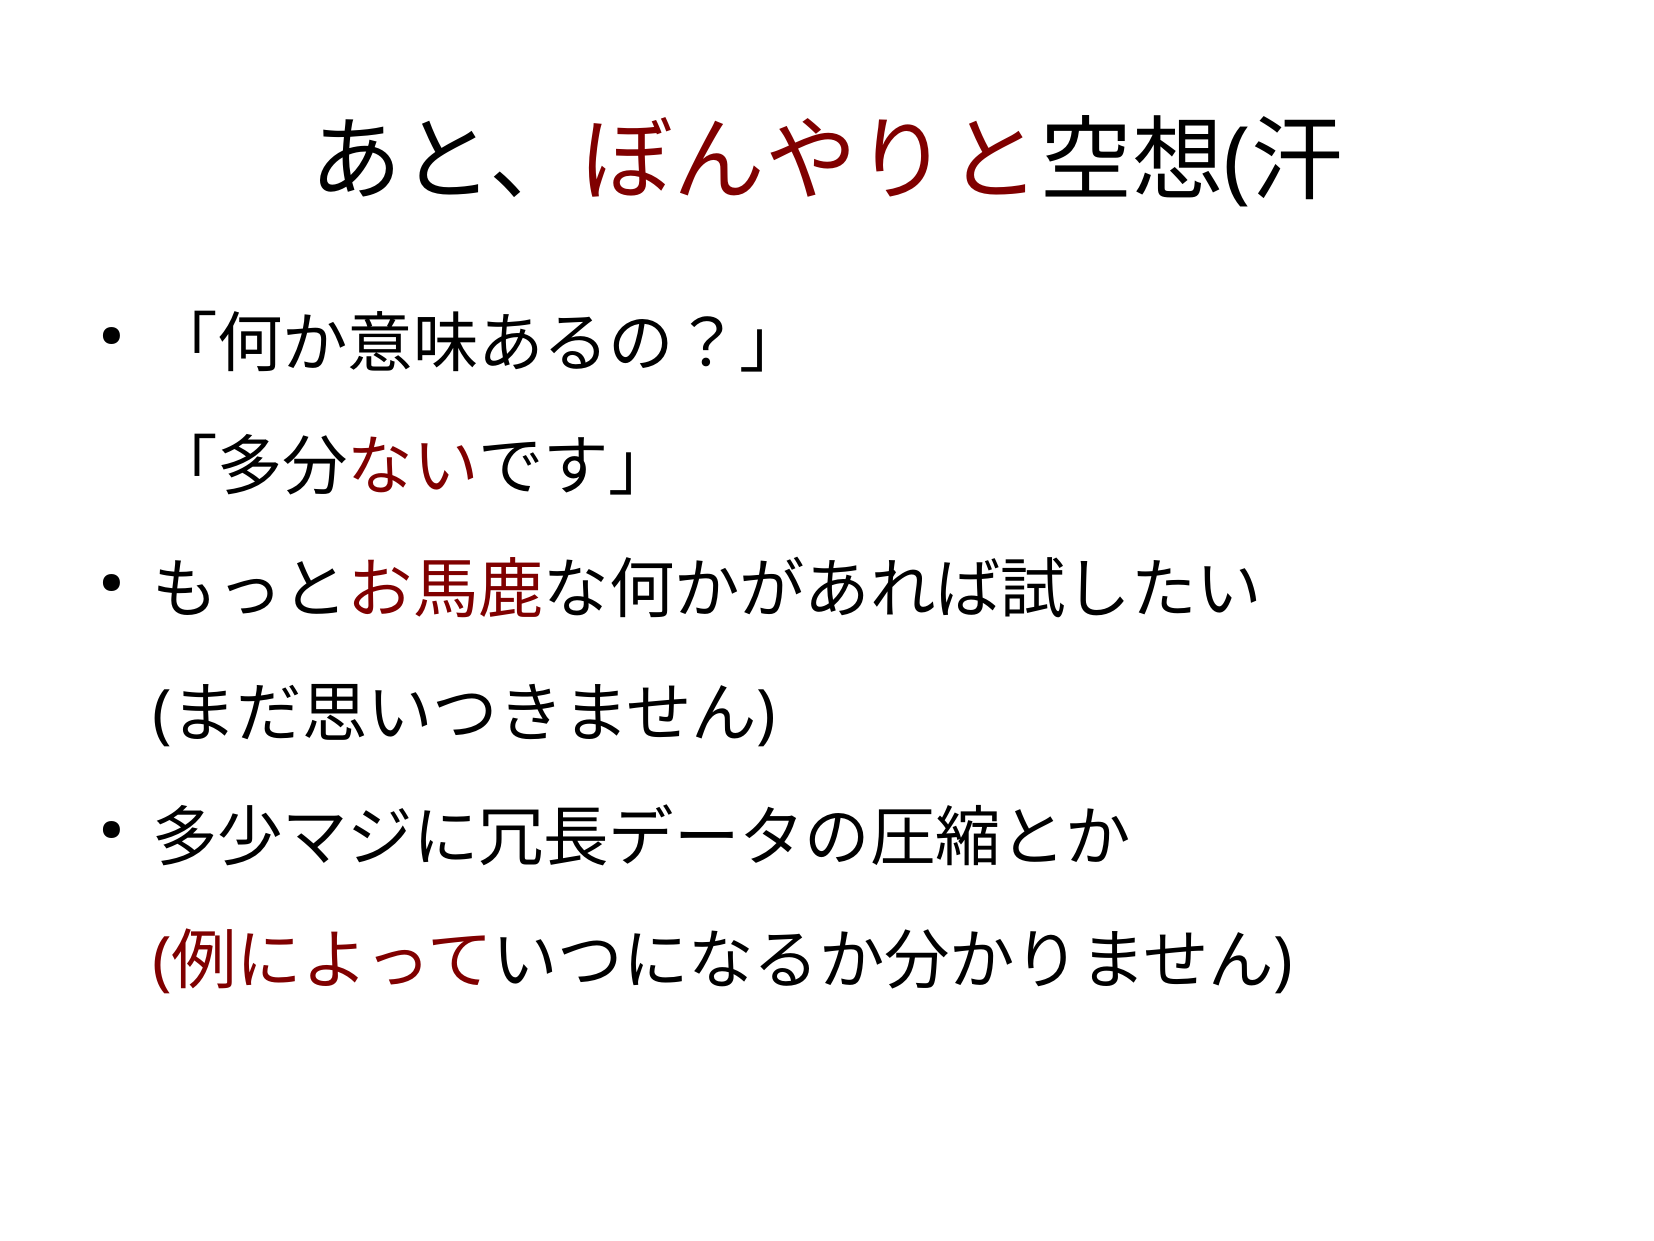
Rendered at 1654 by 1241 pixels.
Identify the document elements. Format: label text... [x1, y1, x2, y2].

title あと、ぼんやりと空想(汗 [82, 49, 1571, 257]
list 「何か意味あるの？」 「多分ないです」 もっとお馬鹿な何かがあれば試したい (まだ思いつきません) 多少マジに冗長データの圧縮とか (例によっていつになるか分かりません) [82, 290, 1538, 1010]
